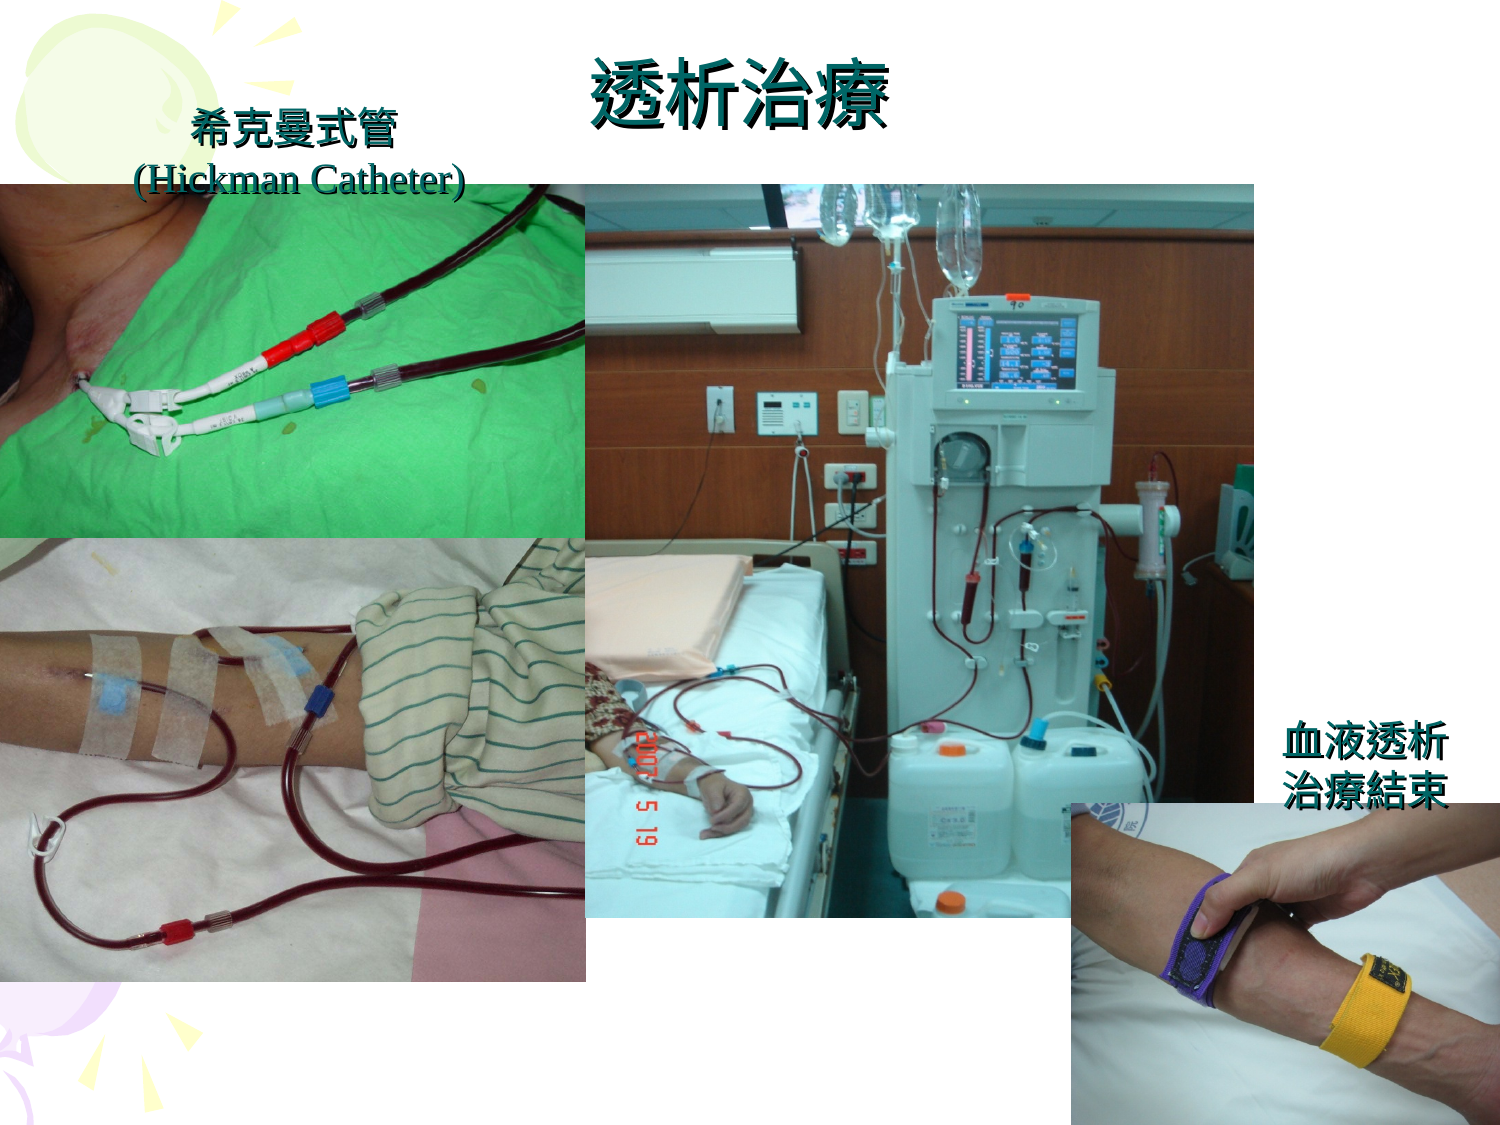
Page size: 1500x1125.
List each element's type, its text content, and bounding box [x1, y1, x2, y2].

text_box 透析治療 [363, 37, 1113, 142]
picture [317, 185, 333, 191]
picture [0, 184, 1500, 1125]
text_box 希克曼式管(Hickman Catheter) [105, 94, 492, 185]
text_box 血液透析 治療結束 [1172, 706, 1500, 797]
